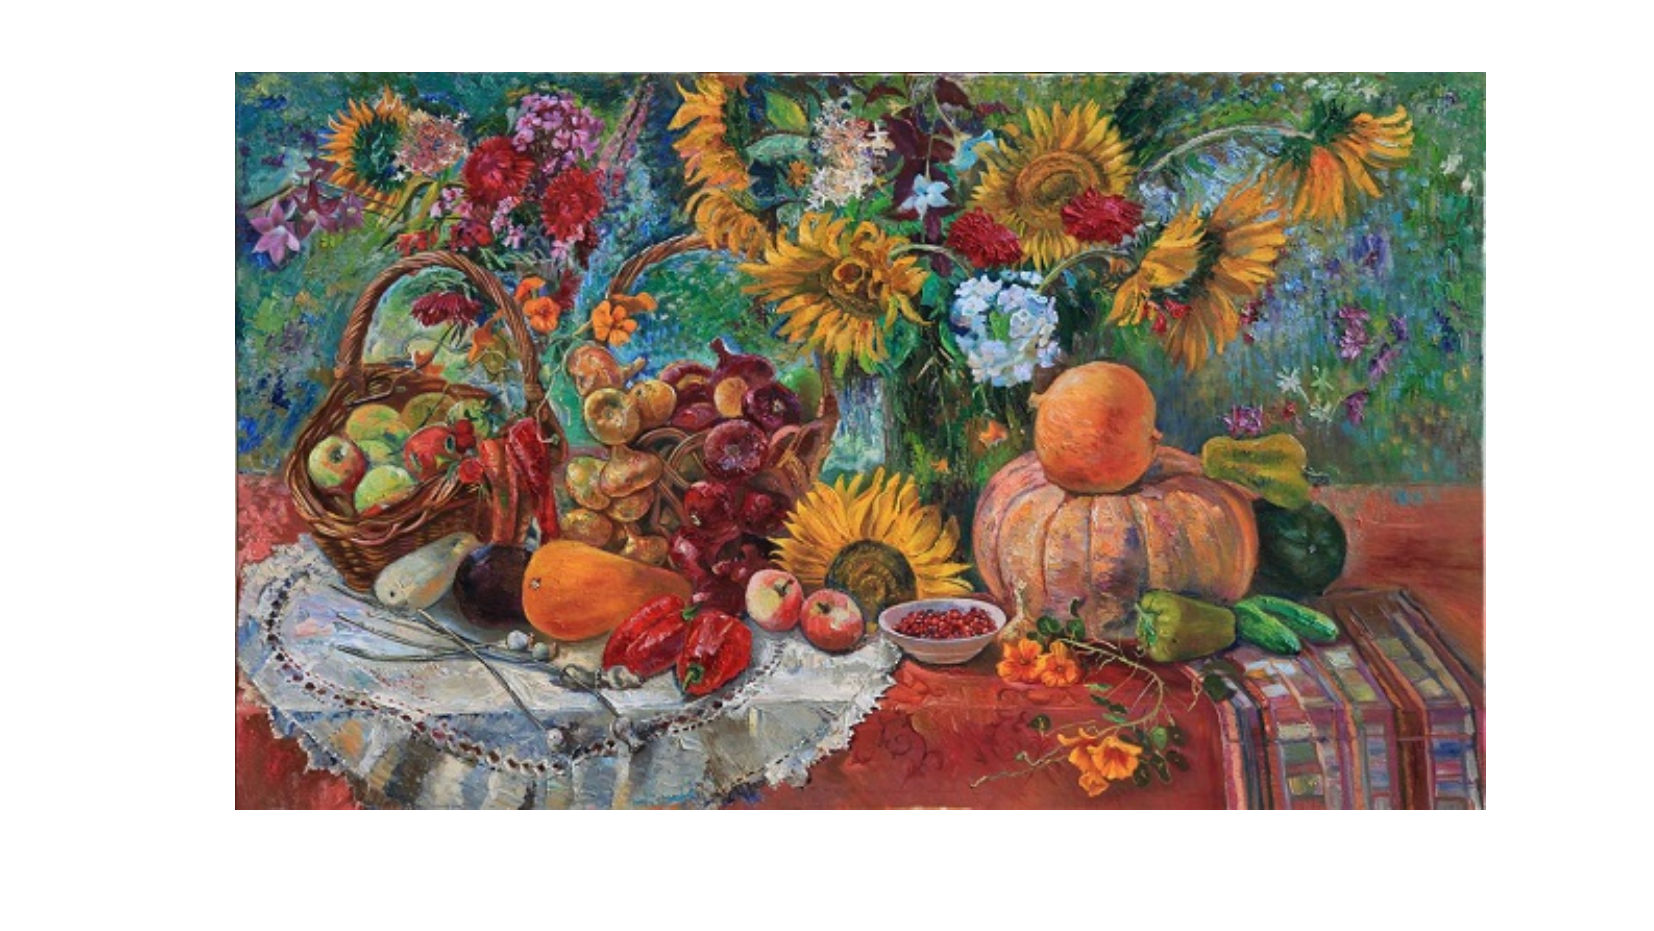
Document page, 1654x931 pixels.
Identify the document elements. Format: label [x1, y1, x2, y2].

picture [235, 72, 1486, 811]
